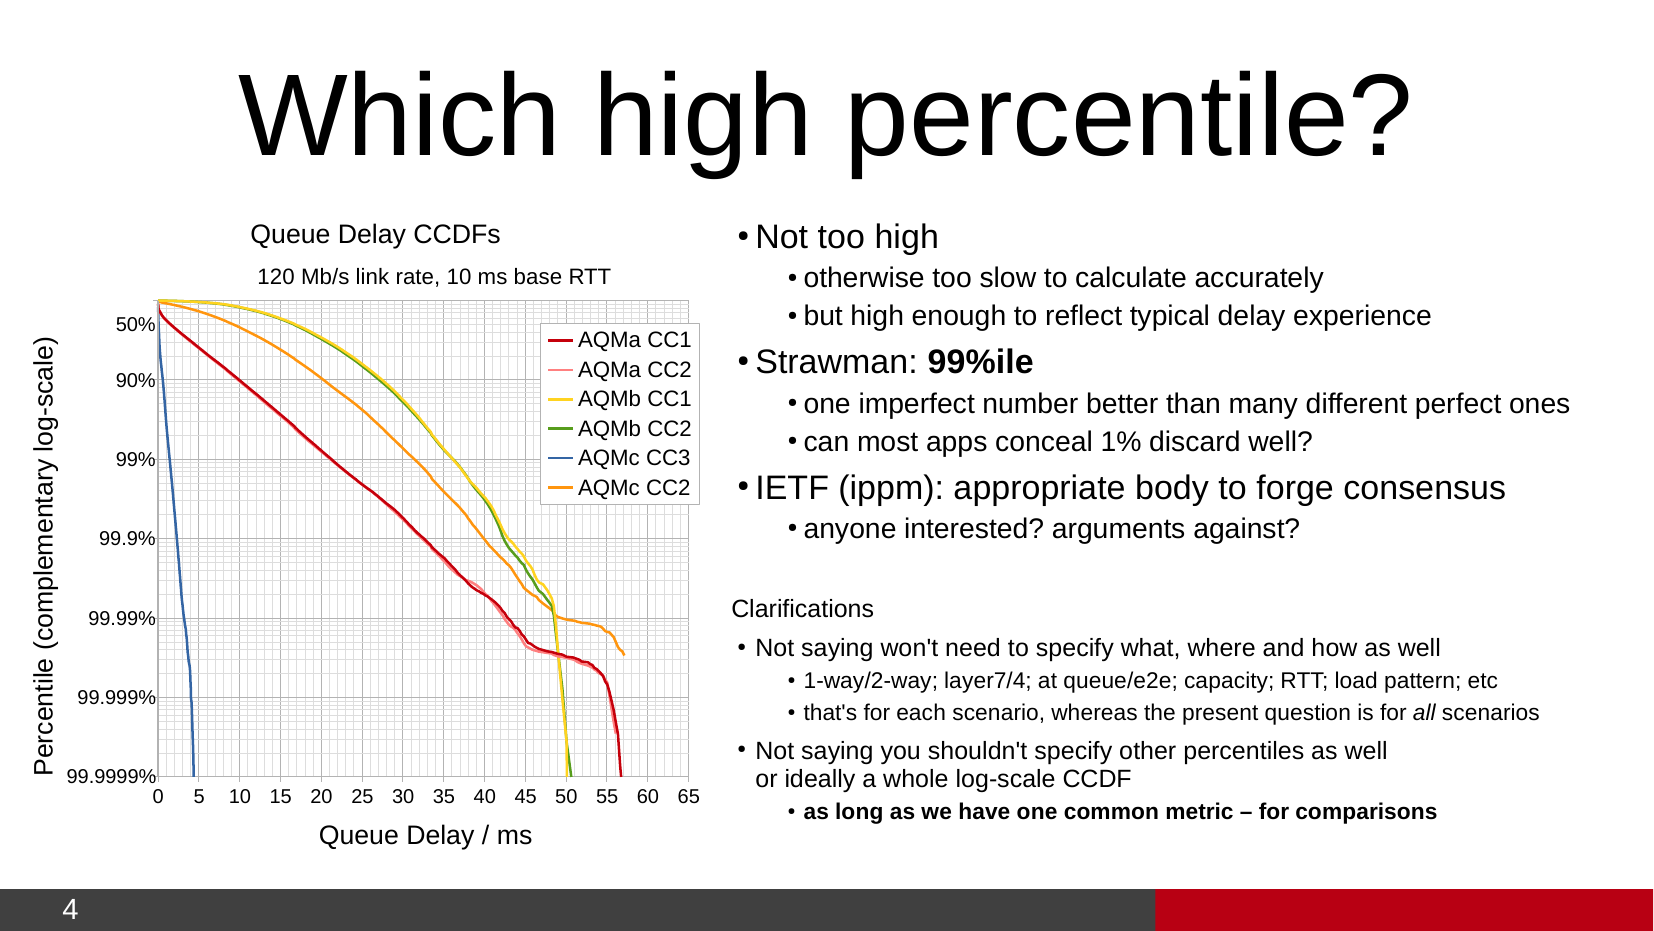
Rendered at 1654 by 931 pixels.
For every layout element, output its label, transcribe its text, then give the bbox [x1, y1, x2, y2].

picture [15, 194, 739, 858]
list Not too high otherwise too slow to calculate accurately but high enough to reflect typical delay experience Strawman: 99%ile one imperfect number better than many different perfect ones can most apps conceal 1% discard well? IETF (ippm): appropriate body to forge consensus anyone interested? arguments against? Clarifications Not saying won't need to specify what, where and how as well 1-way/2-way; layer7/4; at queue/e2e; capacity; RTT; load pattern; etc that's for each scenario, whereas the present question is for all scenarios Not saying you shouldn't specify other percentiles as well or ideally a whole log-scale CCDF as long as we have one common metric – for comparisons [731, 217, 1599, 859]
title Which high percentile? [82, 37, 1571, 193]
